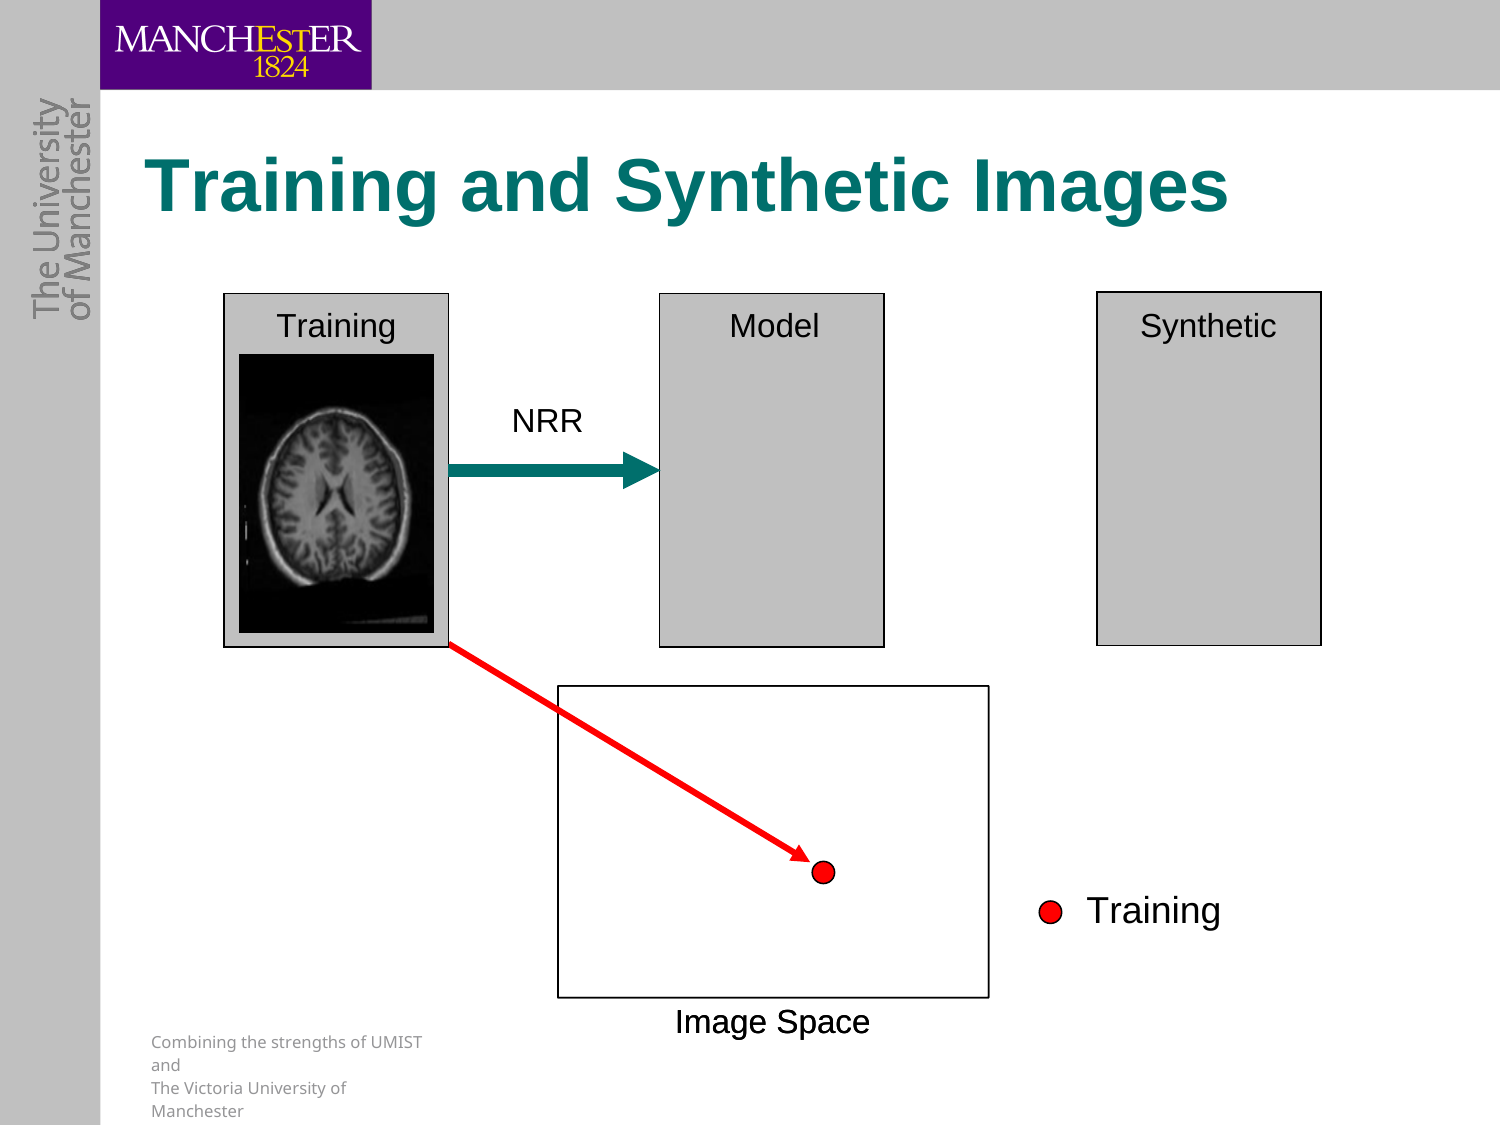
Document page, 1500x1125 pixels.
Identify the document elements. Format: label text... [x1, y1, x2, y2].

text_box Synthetic [1125, 299, 1293, 353]
text_box [224, 293, 449, 647]
picture [239, 354, 434, 633]
text_box [1096, 291, 1322, 646]
text_box [1039, 901, 1062, 924]
title Training and Synthetic Images [129, 120, 1406, 251]
picture [0, 0, 372, 320]
text_box Model [714, 299, 835, 353]
text_box Training [1071, 884, 1238, 940]
text_box Image Space [660, 995, 887, 1049]
text_box [812, 861, 835, 884]
text_box NRR [496, 395, 599, 448]
text_box Training [261, 299, 412, 353]
text_box [659, 293, 884, 647]
